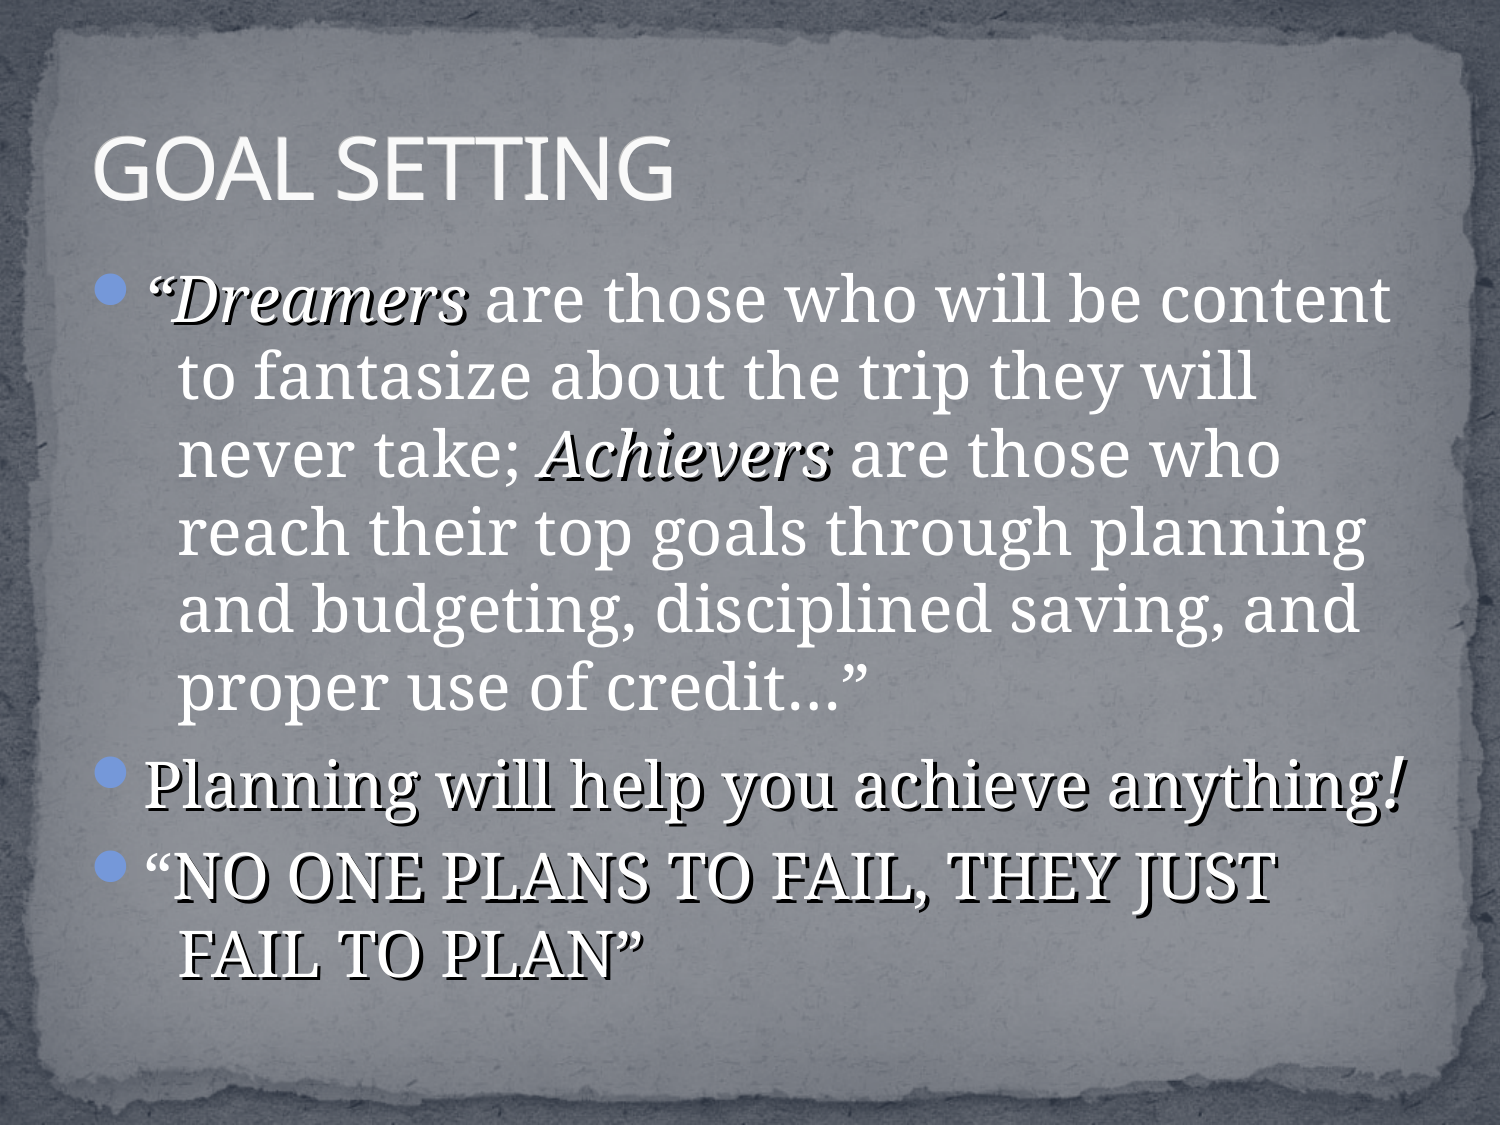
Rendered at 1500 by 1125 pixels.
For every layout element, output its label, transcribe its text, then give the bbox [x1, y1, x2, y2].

list “Dreamers are those who will be content to fantasize about the trip they will never take; Achievers are those who reach their top goals through planning and budgeting, disciplined saving, and proper use of credit…” Planning will help you achieve anything! “NO ONE PLANS TO FAIL, THEY JUST FAIL TO PLAN” [75, 249, 1426, 1051]
title Goal Setting [75, 24, 1426, 225]
